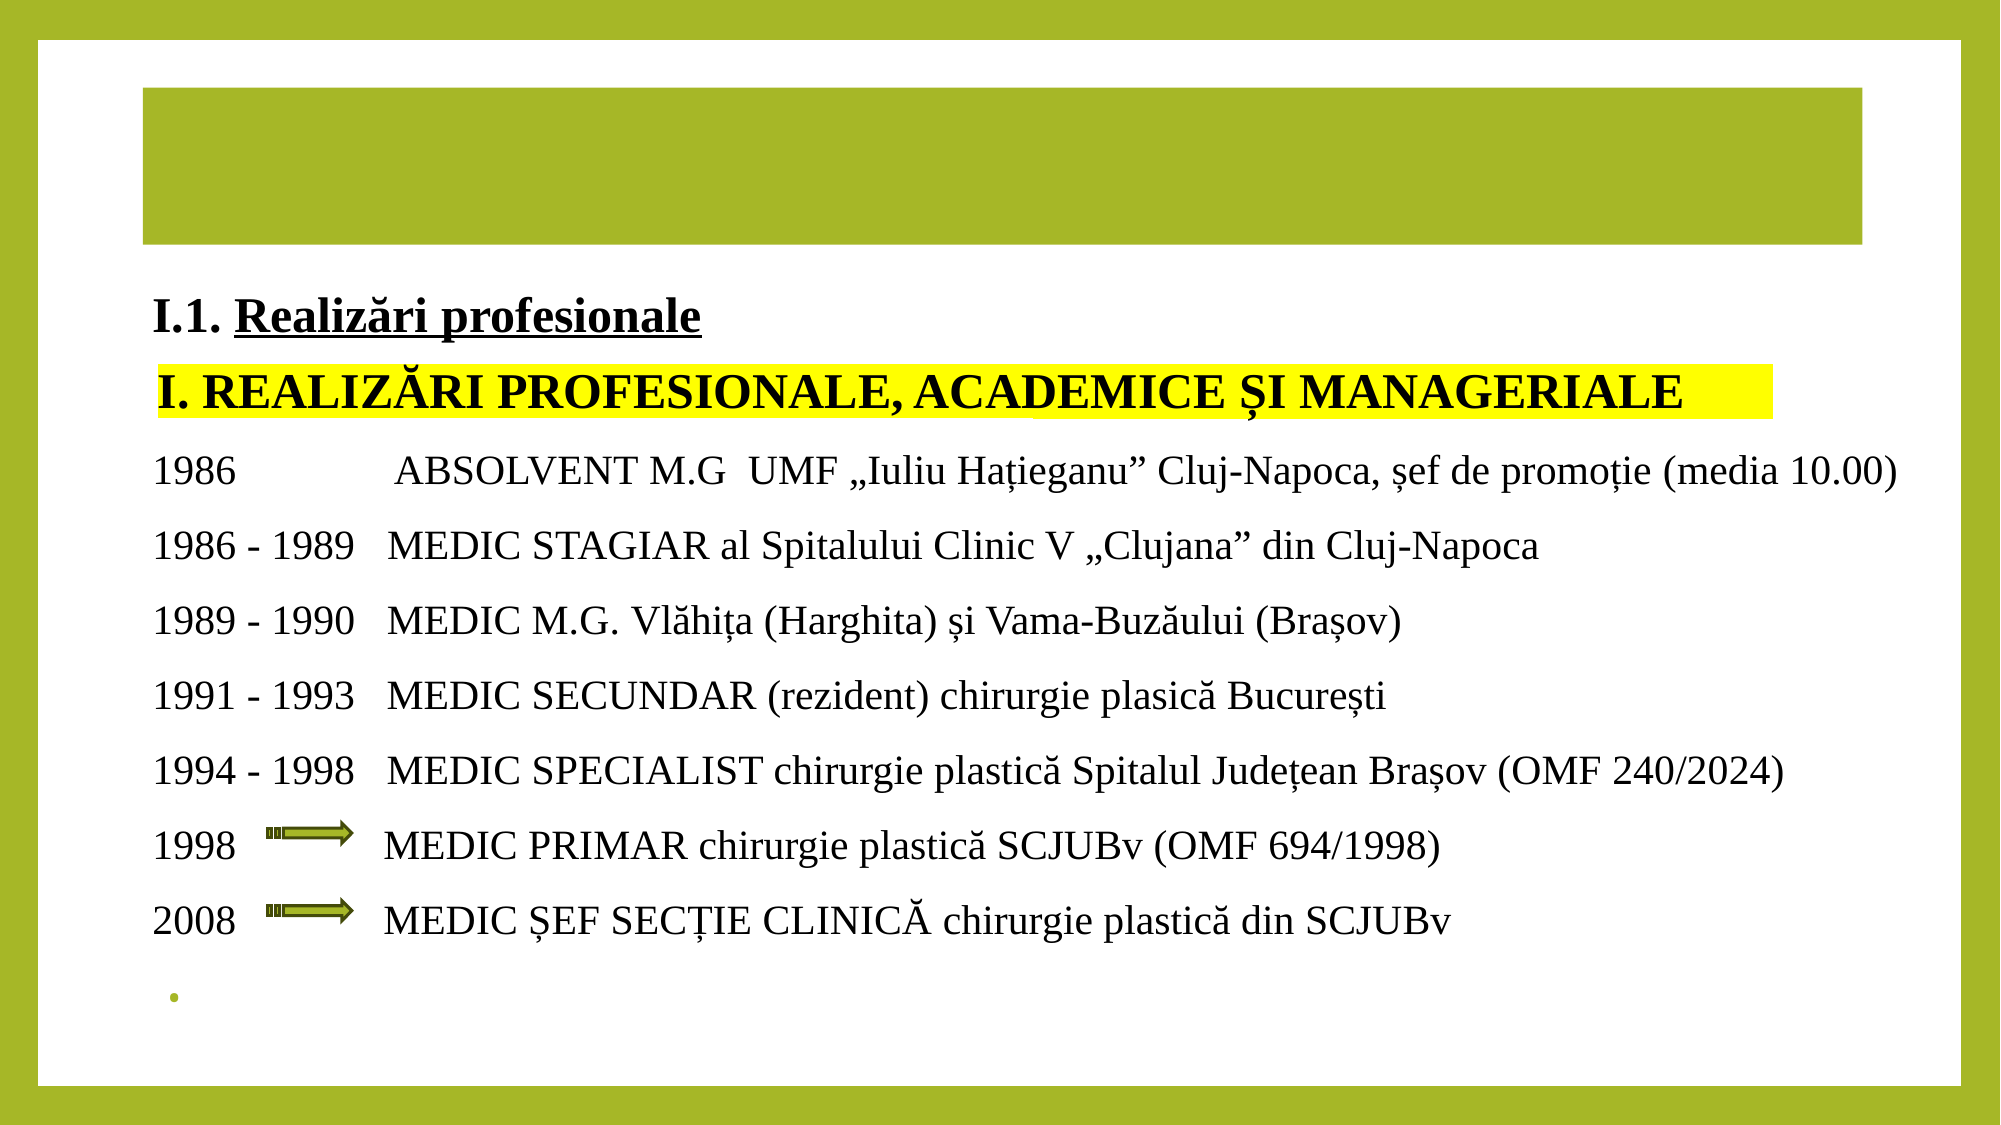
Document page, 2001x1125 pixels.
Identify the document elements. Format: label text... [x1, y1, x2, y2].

list I.1. Realizări profesionale 1986 ABSOLVENT M.G UMF „Iuliu Hațieganu” Cluj-Napoca, șef de promoție (media 10.00) 1986 - 1989 MEDIC STAGIAR al Spitalului Clinic V „Clujana” din Cluj-Napoca 1989 - 1990 MEDIC M.G. Vlăhița (Harghita) și Vama-Buzăului (Brașov) 1991 - 1993 MEDIC SECUNDAR (rezident) chirurgie plasică București 1994 - 1998 MEDIC SPECIALIST chirurgie plastică Spitalul Județean Brașov (OMF 240/2024) 1998 MEDIC PRIMAR chirurgie plastică SCJUBv (OMF 694/1998) 2008 MEDIC ȘEF SECȚIE CLINICĂ chirurgie plastică din SCJUBv [137, 244, 1922, 1059]
text_box [283, 900, 352, 921]
text_box [275, 828, 280, 838]
title I. REALIZĂRI PROFESIONALE, ACADEMICE ȘI MANAGERIALE [142, 87, 1863, 244]
text_box [267, 828, 272, 838]
text_box [275, 905, 280, 916]
text_box [283, 823, 352, 844]
text_box [267, 905, 272, 916]
